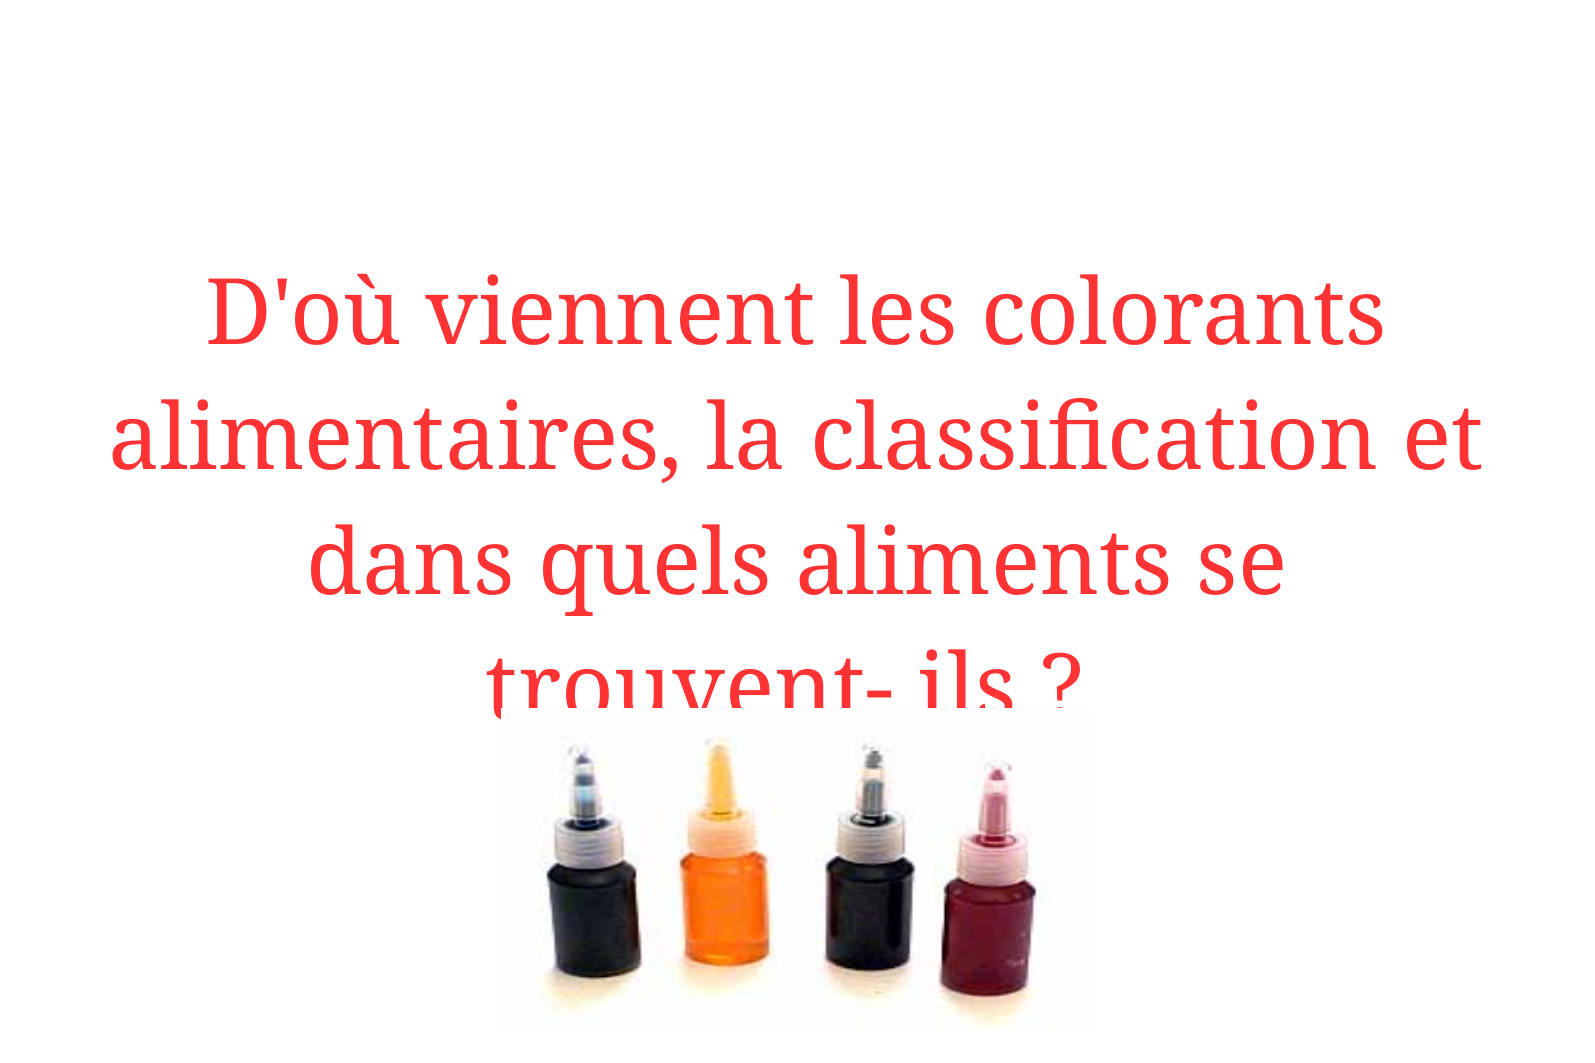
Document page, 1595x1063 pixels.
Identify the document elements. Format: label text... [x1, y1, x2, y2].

picture [501, 708, 1093, 1034]
text_box D'où viennent les colorants alimentaires, la classification et dans quels aliments se trouvent- ils ? [79, 42, 1515, 951]
